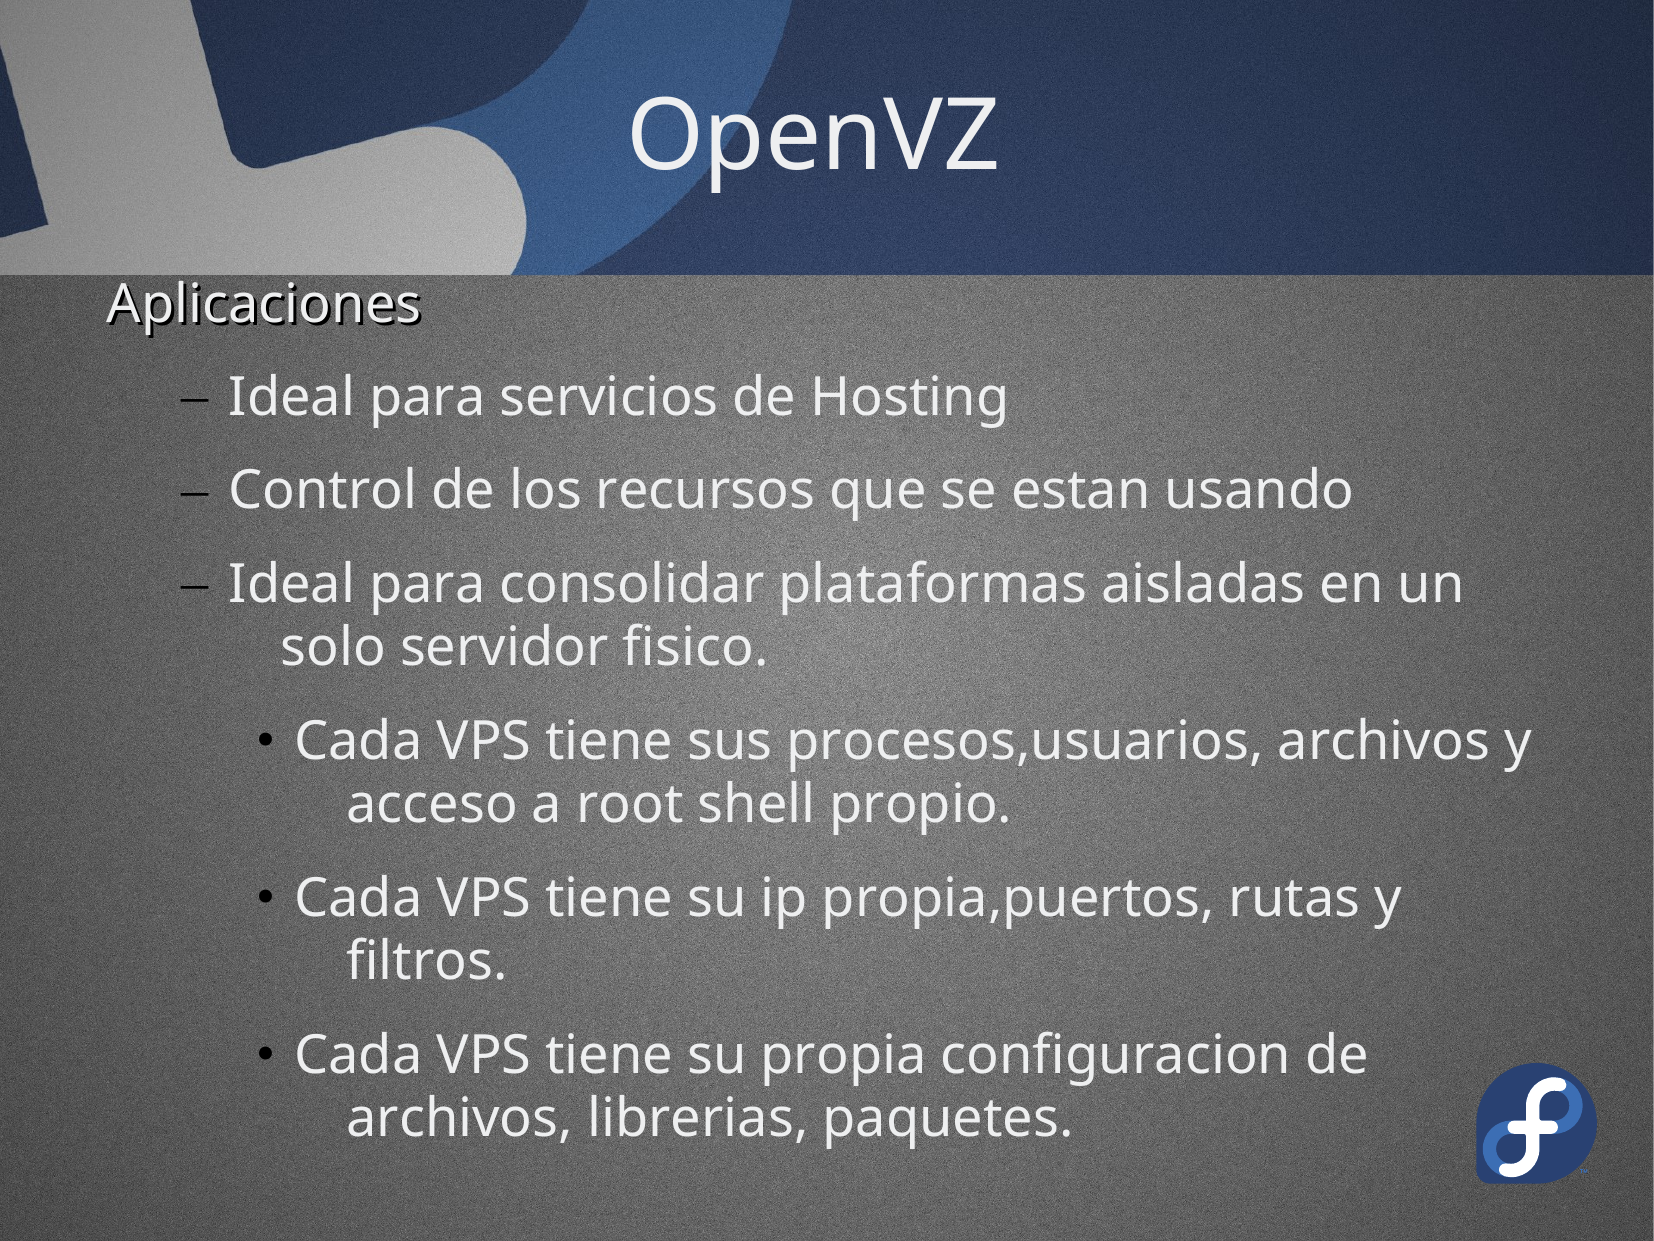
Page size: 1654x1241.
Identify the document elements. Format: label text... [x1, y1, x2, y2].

text_box OpenVZ [88, 29, 1565, 237]
picture [0, 0, 1654, 1241]
text_box Aplicaciones Ideal para servicios de Hosting Control de los recursos que se estan usando Ideal para consolidar plataformas aisladas en un solo servidor fisico. Cada VPS tiene sus procesos,usuarios, archivos y acceso a root shell propio. Cada VPS tiene su ip propia,puertos, rutas y filtros. Cada VPS tiene su propia configuracion de archivos, librerias, paquetes. [88, 270, 1565, 979]
